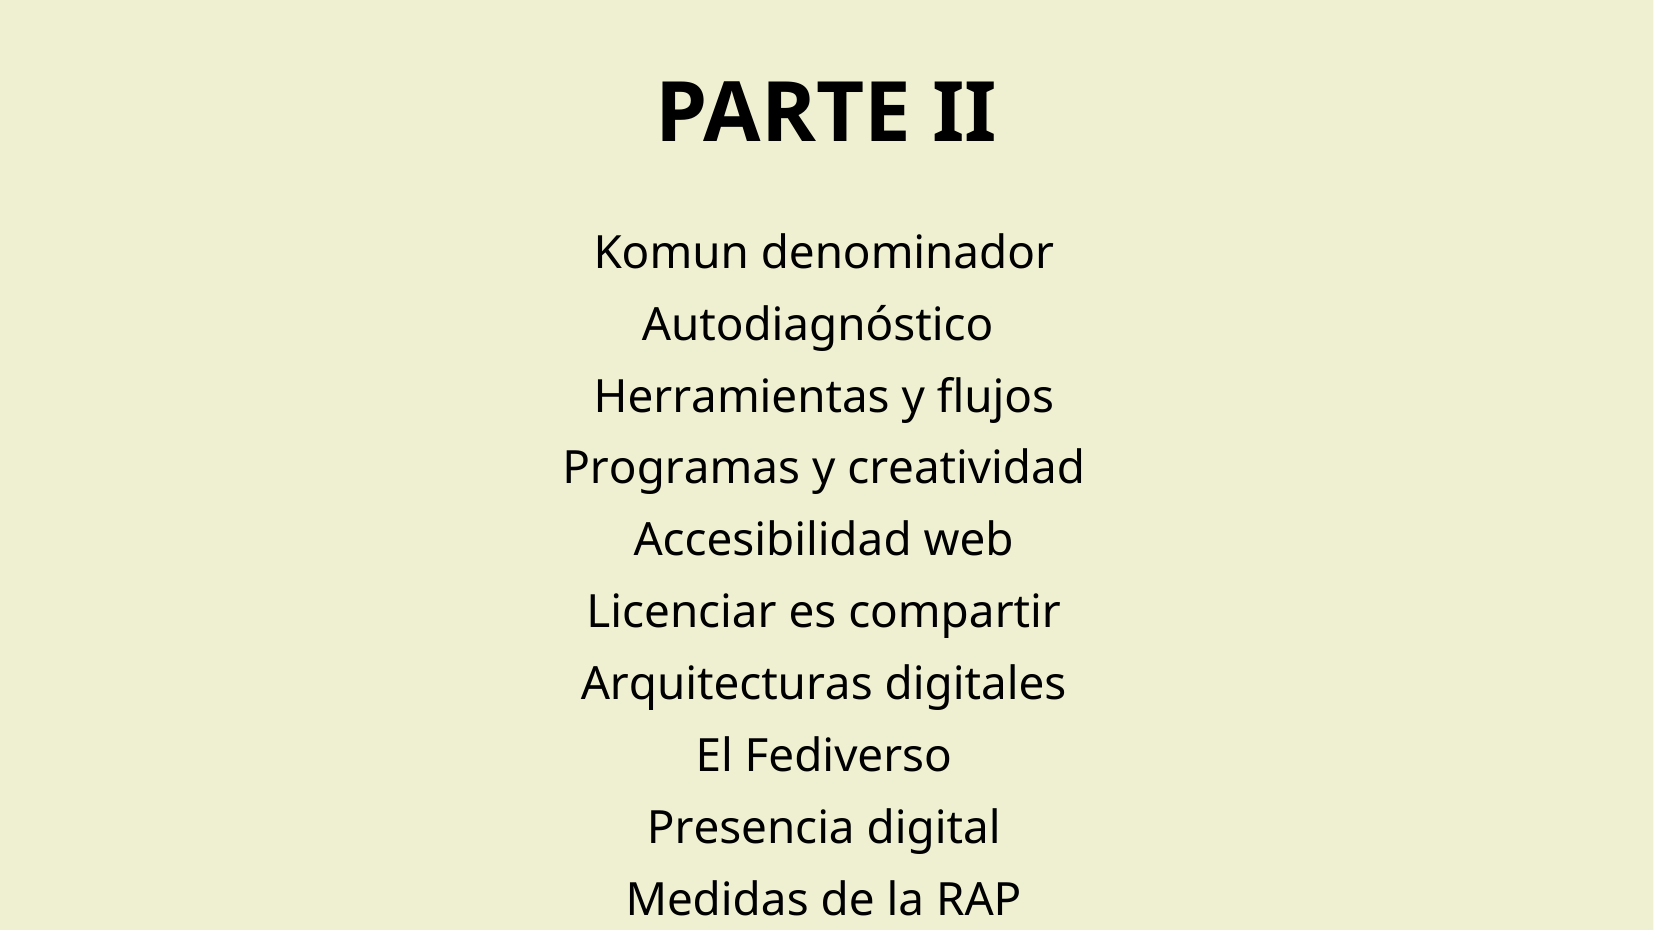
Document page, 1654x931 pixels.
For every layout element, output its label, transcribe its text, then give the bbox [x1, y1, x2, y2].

title PARTE II [82, 31, 1571, 187]
text_box Komun denominador Autodiagnóstico Herramientas y flujos Programas y creatividad Accesibilidad web Licenciar es compartir Arquitecturas digitales El Fediverso Presencia digital Medidas de la RAP Criterios Komunikilo Gracias [336, 210, 1312, 872]
